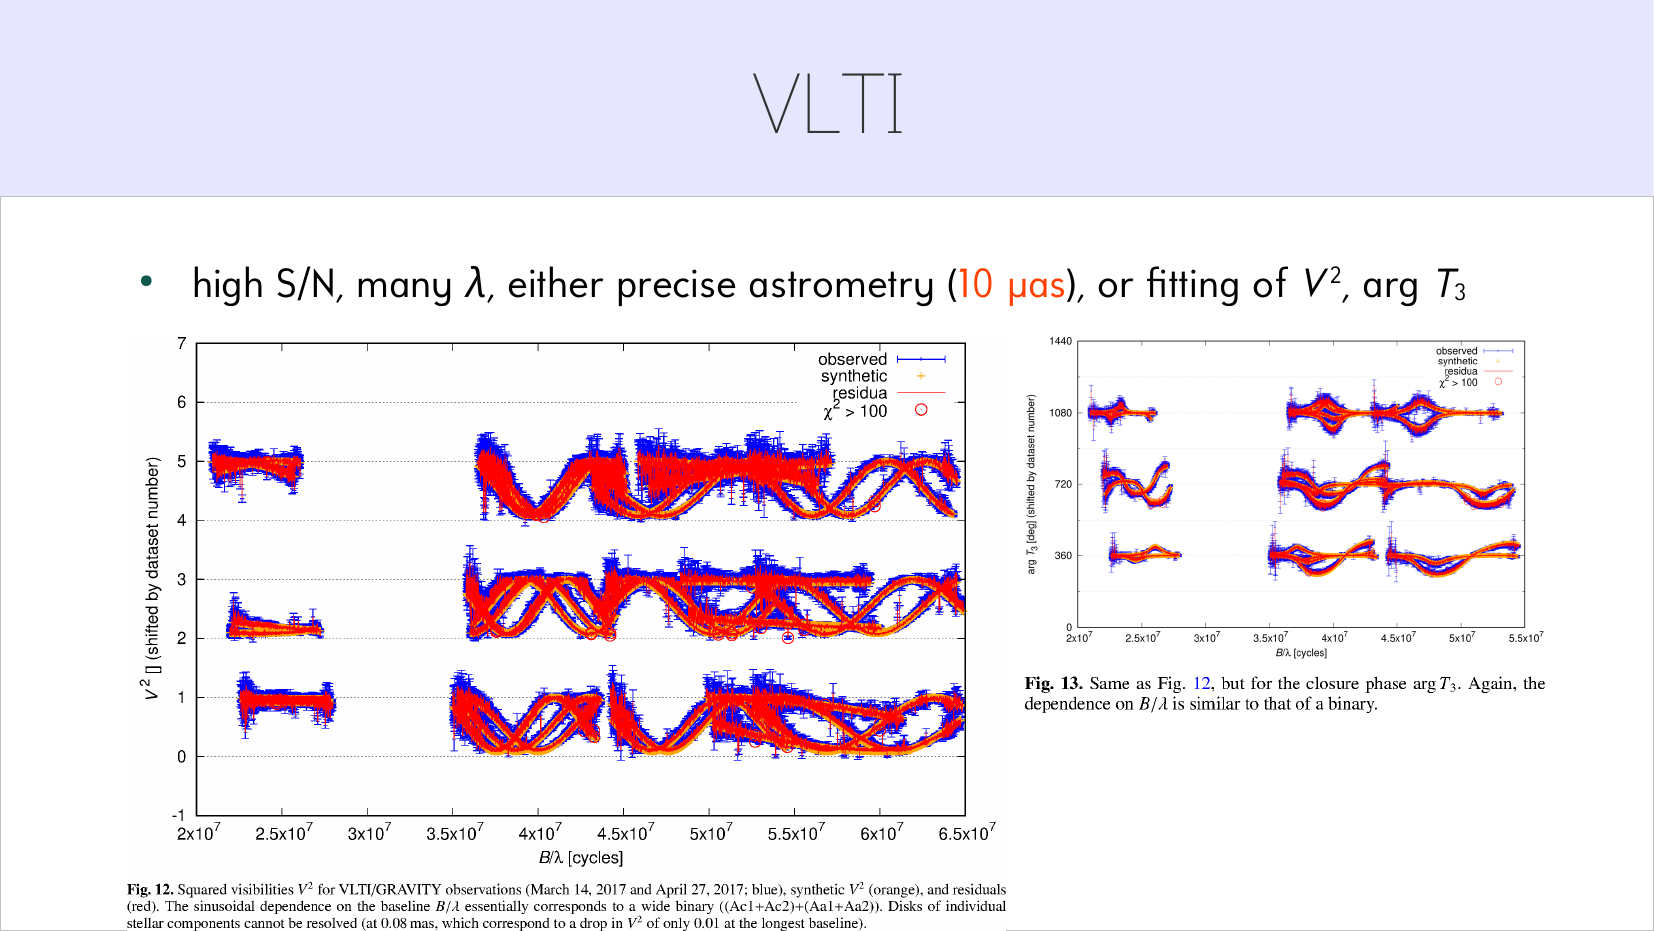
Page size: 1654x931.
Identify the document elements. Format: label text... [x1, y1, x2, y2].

picture [127, 337, 1006, 931]
list high S/N, many λ, either precise astrometry (10 μas), or fitting of V 2, arg T3 [121, 258, 1534, 798]
picture [1025, 337, 1545, 713]
title VLTI [124, 23, 1537, 179]
